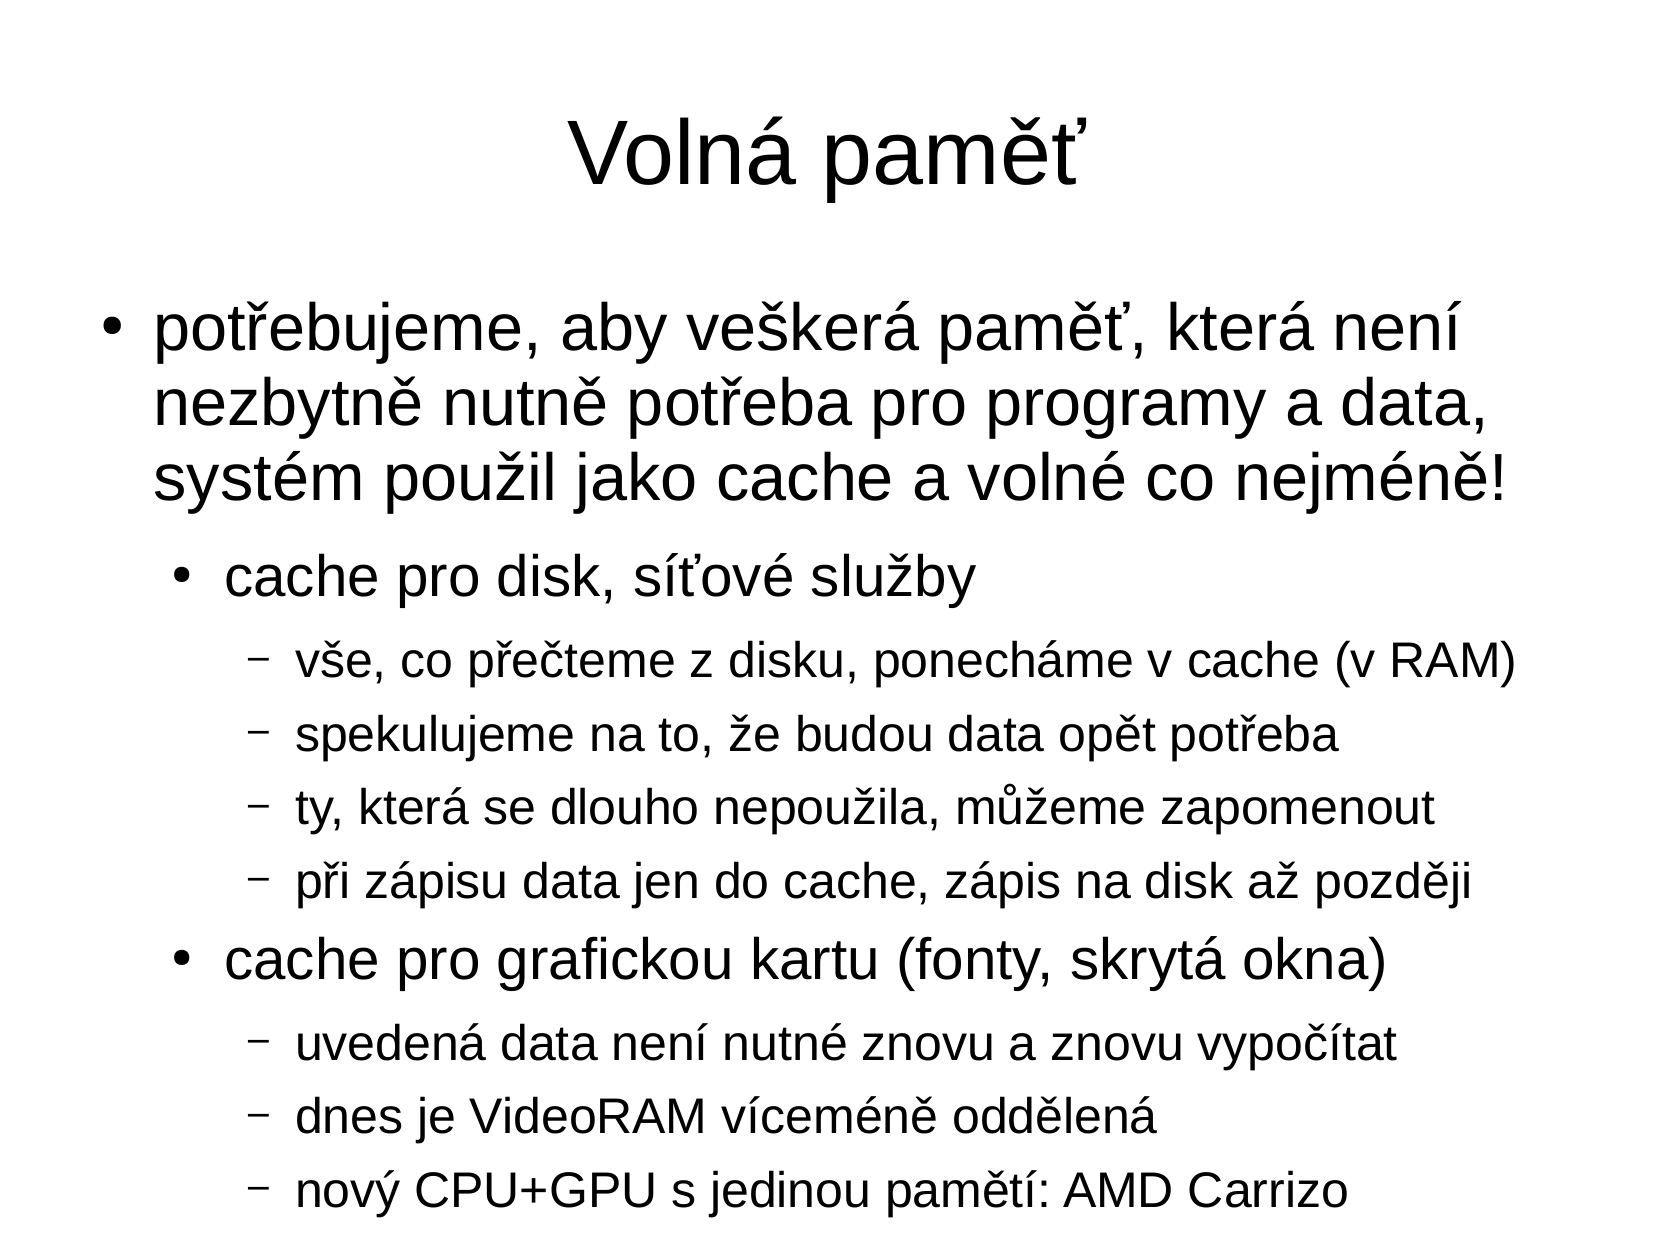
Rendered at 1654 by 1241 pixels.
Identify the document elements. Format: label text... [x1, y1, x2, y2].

list potřebujeme, aby veškerá paměť, která není nezbytně nutně potřeba pro programy a data, systém použil jako cache a volné co nejméně! cache pro disk, síťové služby vše, co přečteme z disku, ponecháme v cache (v RAM) spekulujeme na to, že budou data opět potřeba ty, která se dlouho nepoužila, můžeme zapomenout při zápisu data jen do cache, zápis na disk až později cache pro grafickou kartu (fonty, skrytá okna) uvedená data není nutné znovu a znovu vypočítat dnes je VideoRAM víceméně oddělená nový CPU+GPU s jedinou pamětí: AMD Carrizo [82, 290, 1571, 1218]
title Volná paměť [82, 49, 1571, 257]
